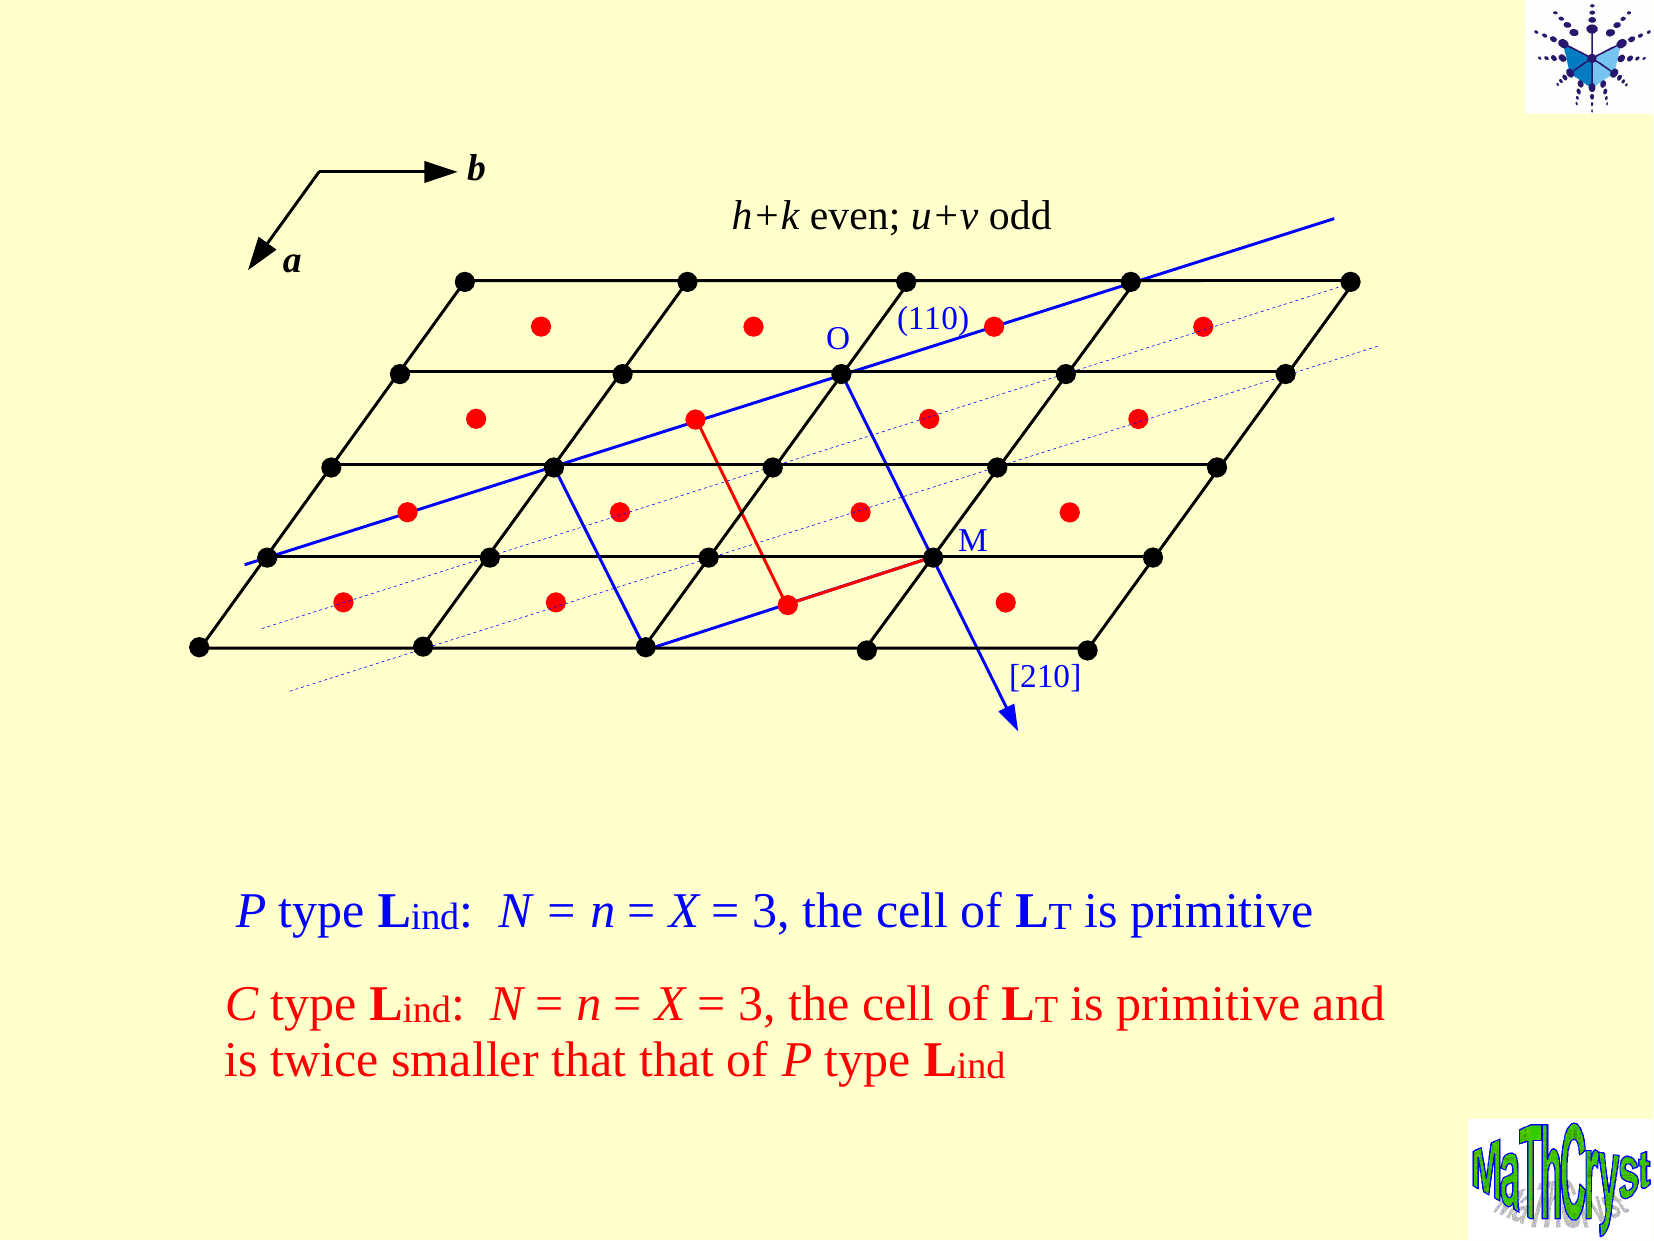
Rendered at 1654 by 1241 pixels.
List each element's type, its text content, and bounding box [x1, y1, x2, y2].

text_box [832, 365, 850, 383]
text_box [467, 410, 485, 428]
text_box [858, 641, 876, 660]
text_box [1144, 548, 1162, 567]
text_box [613, 365, 632, 383]
picture [1468, 1119, 1654, 1241]
text_box [920, 410, 938, 428]
text_box [1061, 503, 1079, 522]
text_box [414, 637, 432, 656]
text_box [985, 318, 1003, 336]
text_box C type Lind: N = n = X = 3, the cell of LT is primitive and is twice smaller that that of P type Lind [223, 974, 1399, 1111]
text_box a [282, 239, 302, 281]
text_box [1122, 273, 1140, 291]
text_box M [958, 521, 988, 555]
text_box [1341, 273, 1360, 291]
text_box [851, 503, 870, 521]
text_box [1129, 410, 1148, 428]
text_box [1194, 318, 1212, 336]
text_box [1078, 641, 1097, 660]
text_box [997, 593, 1015, 612]
text_box P type Lind: N = n = X = 3, the cell of LT is primitive [234, 881, 1316, 952]
text_box [190, 638, 208, 656]
text_box [637, 638, 655, 656]
text_box [532, 317, 550, 336]
picture [1525, 0, 1654, 114]
text_box [764, 458, 782, 477]
text_box [897, 273, 915, 291]
text_box h+k even; u+v odd [731, 192, 1053, 240]
text_box [1057, 365, 1075, 383]
text_box [1277, 365, 1295, 383]
text_box [547, 593, 565, 612]
text_box [322, 458, 340, 477]
text_box [779, 596, 797, 614]
text_box b [467, 147, 486, 189]
text_box (110) [897, 299, 970, 338]
text_box [334, 593, 353, 611]
text_box [924, 548, 942, 567]
text_box [456, 273, 474, 291]
text_box [988, 458, 1006, 477]
text_box [699, 548, 718, 567]
text_box [686, 410, 705, 429]
text_box [398, 503, 417, 521]
text_box [611, 503, 629, 521]
text_box [391, 365, 409, 383]
text_box [1208, 458, 1226, 477]
text_box [258, 548, 276, 567]
text_box [678, 273, 697, 291]
text_box [545, 458, 563, 477]
text_box [481, 548, 499, 567]
text_box [210] [1009, 657, 1082, 696]
text_box O [826, 319, 856, 358]
text_box [744, 318, 763, 336]
